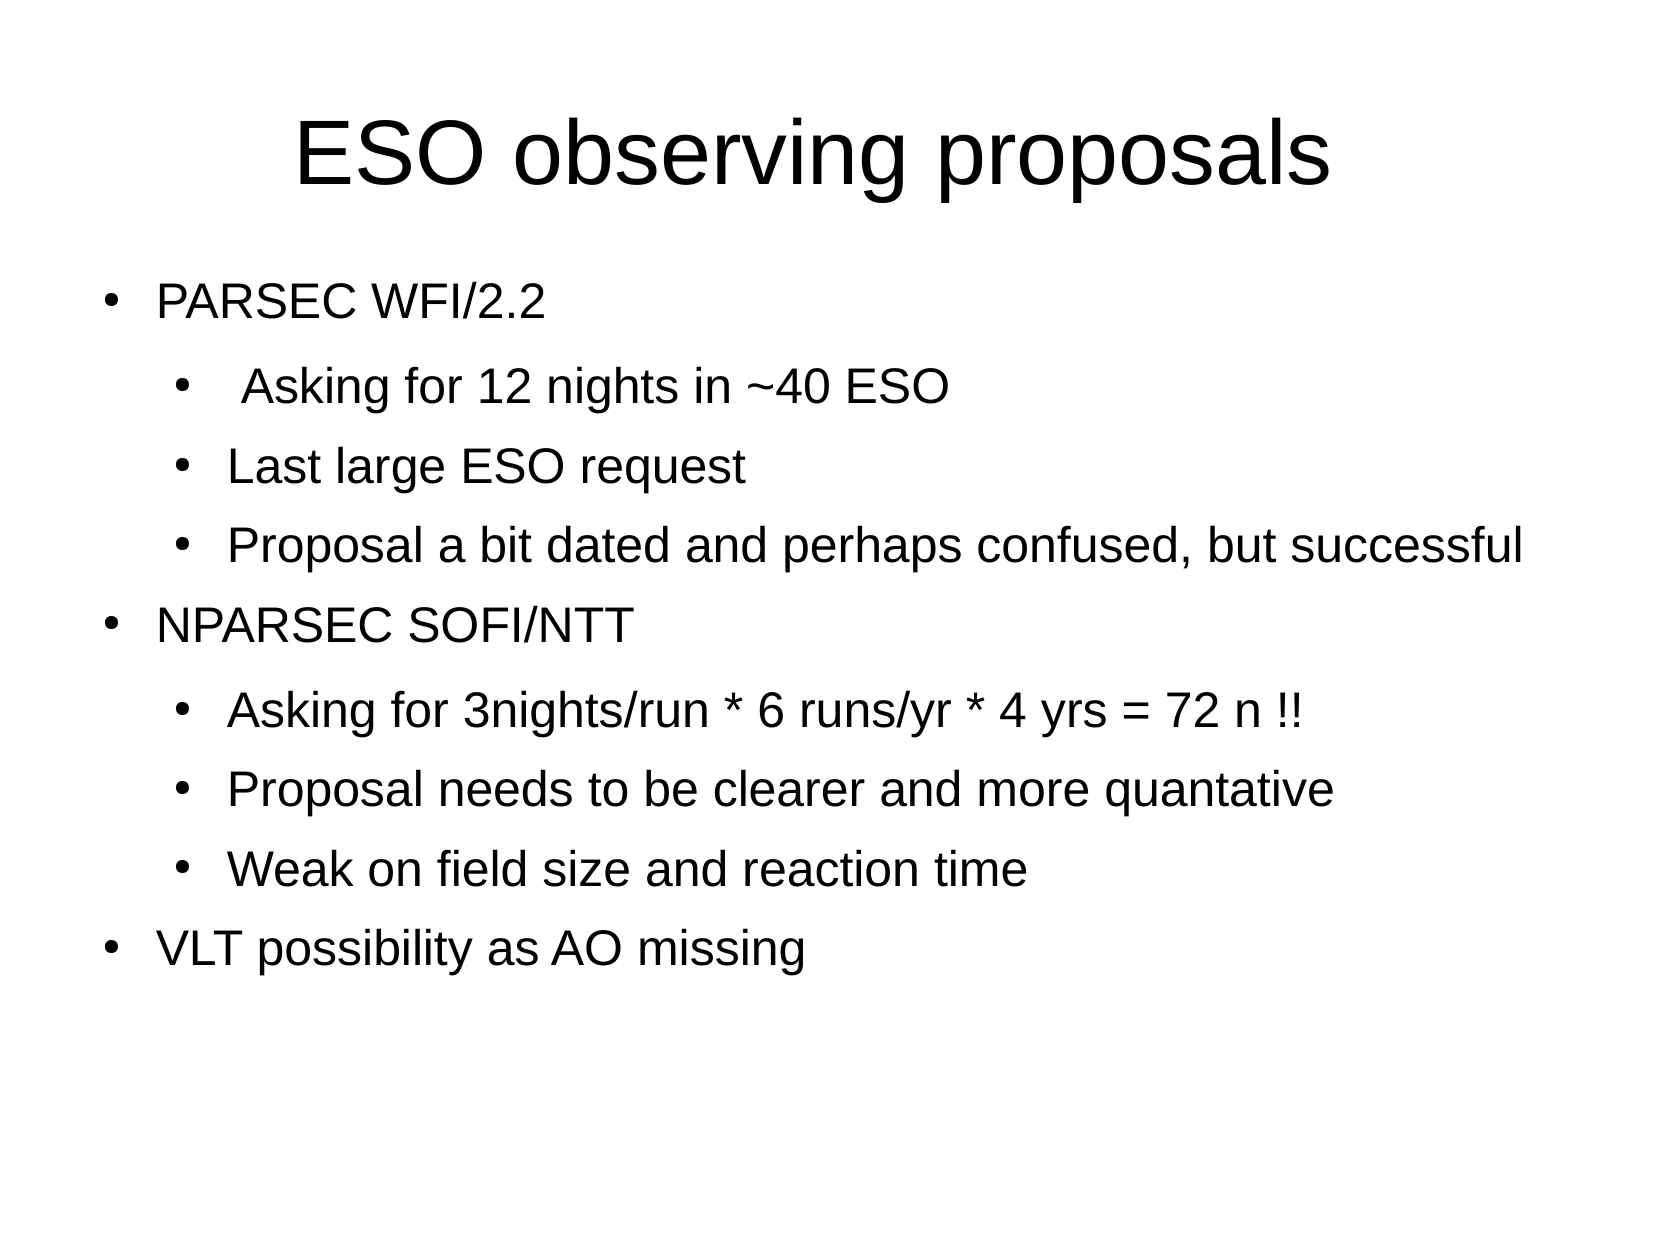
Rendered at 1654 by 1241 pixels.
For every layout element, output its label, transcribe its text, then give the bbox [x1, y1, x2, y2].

list PARSEC WFI/2.2 Asking for 12 nights in ~40 ESO Last large ESO request Proposal a bit dated and perhaps confused, but successful NPARSEC SOFI/NTT Asking for 3nights/run * 6 runs/yr * 4 yrs = 72 n !! Proposal needs to be clearer and more quantative Weak on field size and reaction time VLT possibility as AO missing [85, 273, 1574, 1078]
title ESO observing proposals [82, 56, 1571, 250]
